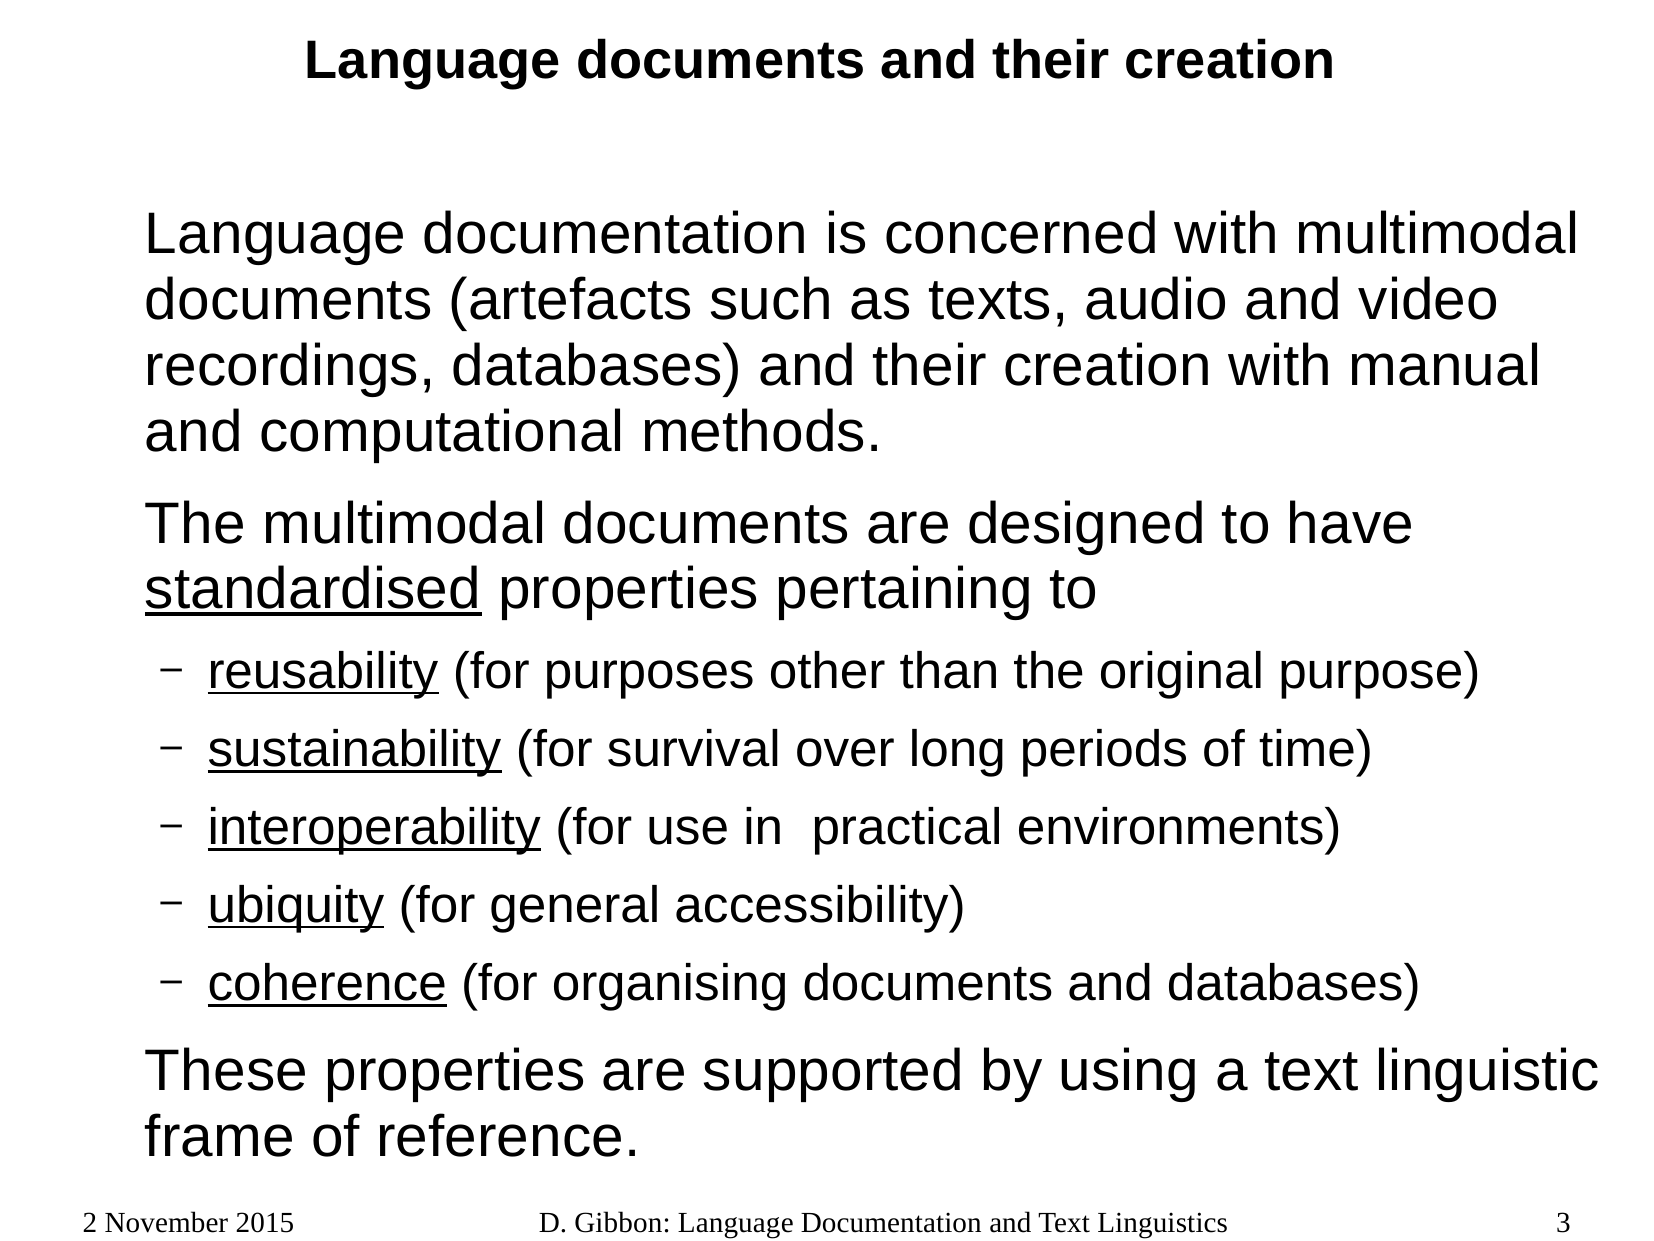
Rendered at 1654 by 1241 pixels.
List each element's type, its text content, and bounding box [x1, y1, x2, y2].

list Language documentation is concerned with multimodal documents (artefacts such as texts, audio and video recordings, databases) and their creation with manual and computational methods. The multimodal documents are designed to have standardised properties pertaining to reusability (for purposes other than the original purpose) sustainability (for survival over long periods of time) interoperability (for use in practical environments) ubiquity (for general accessibility) coherence (for organising documents and databases) These properties are supported by using a text linguistic frame of reference. [82, 200, 1619, 1182]
title Language documents and their creation [11, 13, 1630, 107]
